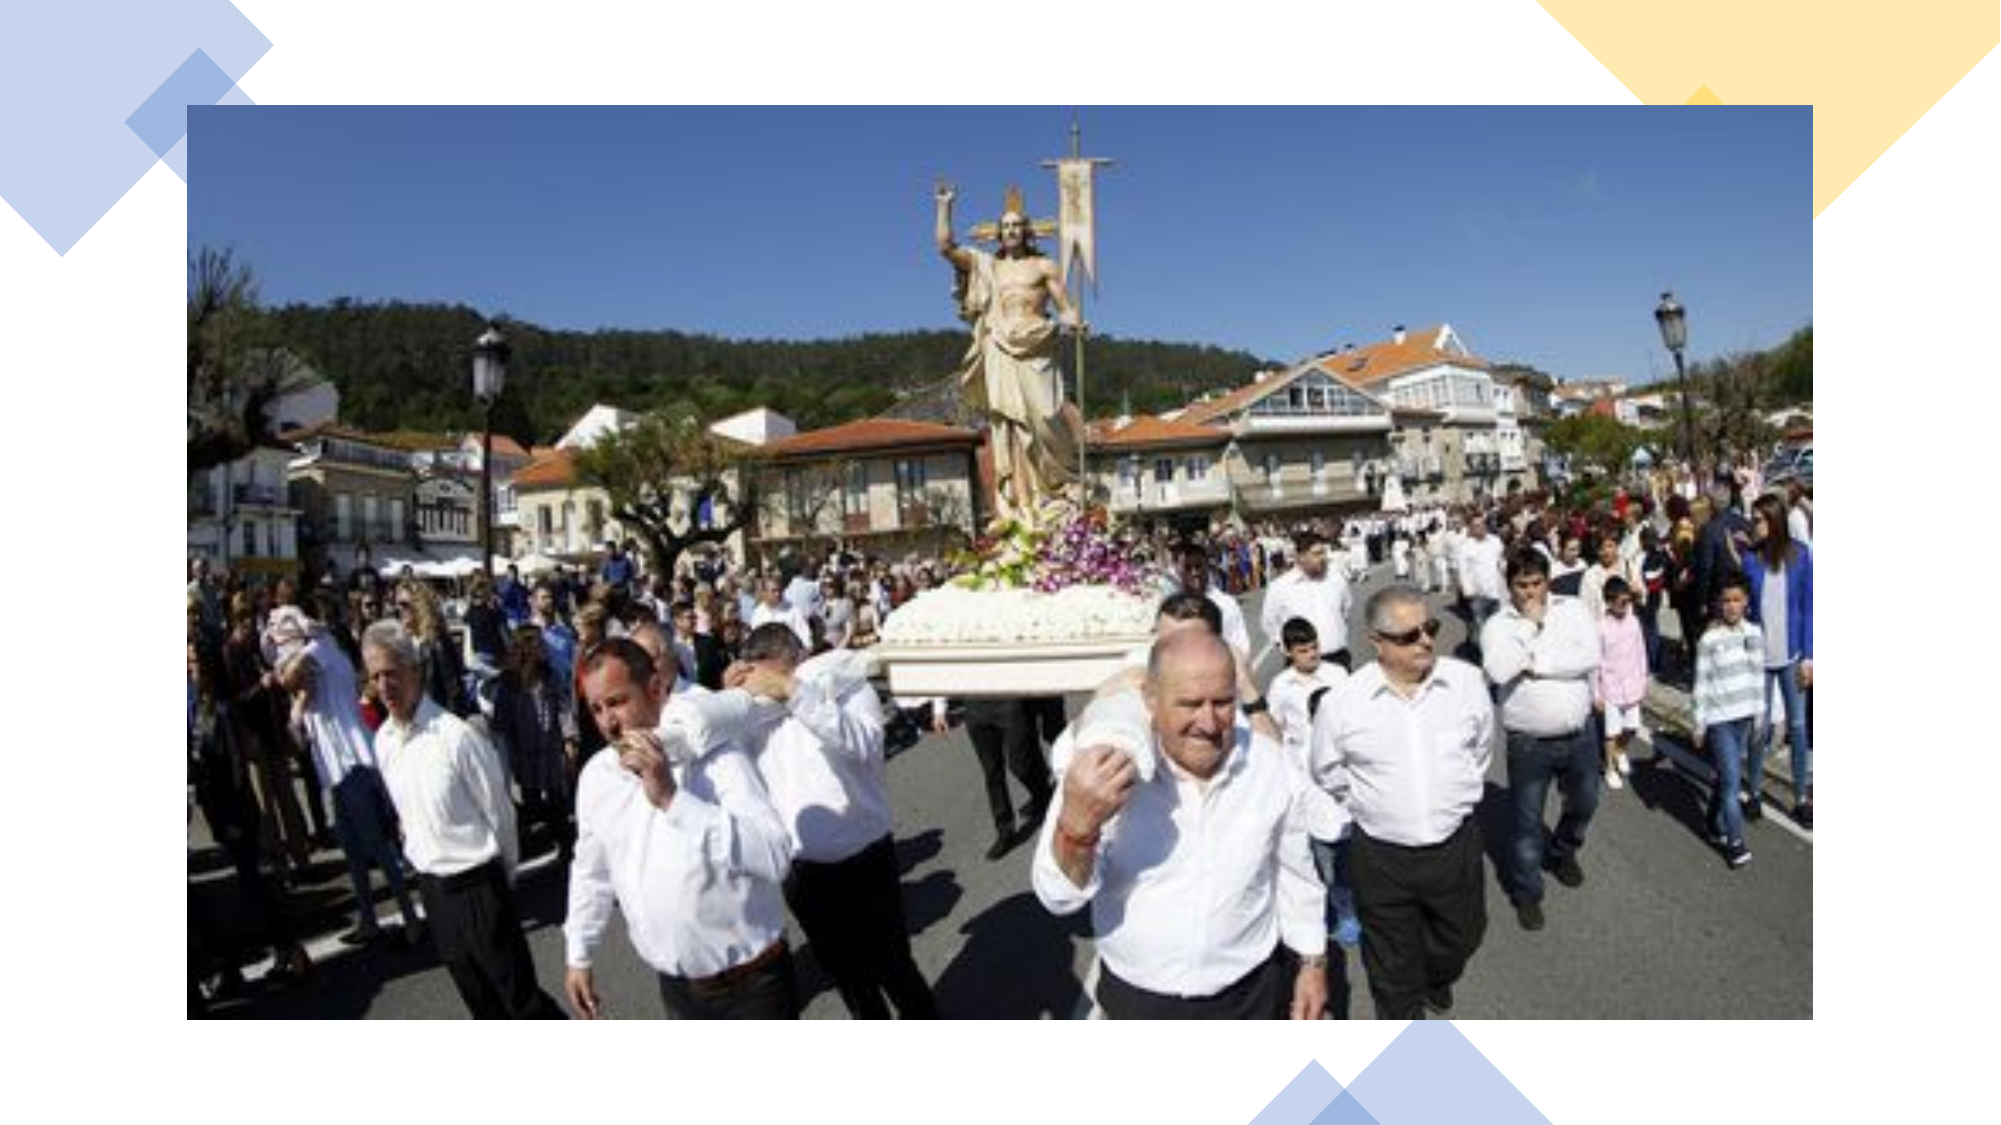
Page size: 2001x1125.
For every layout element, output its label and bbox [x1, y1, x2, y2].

picture [187, 105, 1813, 1020]
text_box [0, 0, 2000, 1125]
